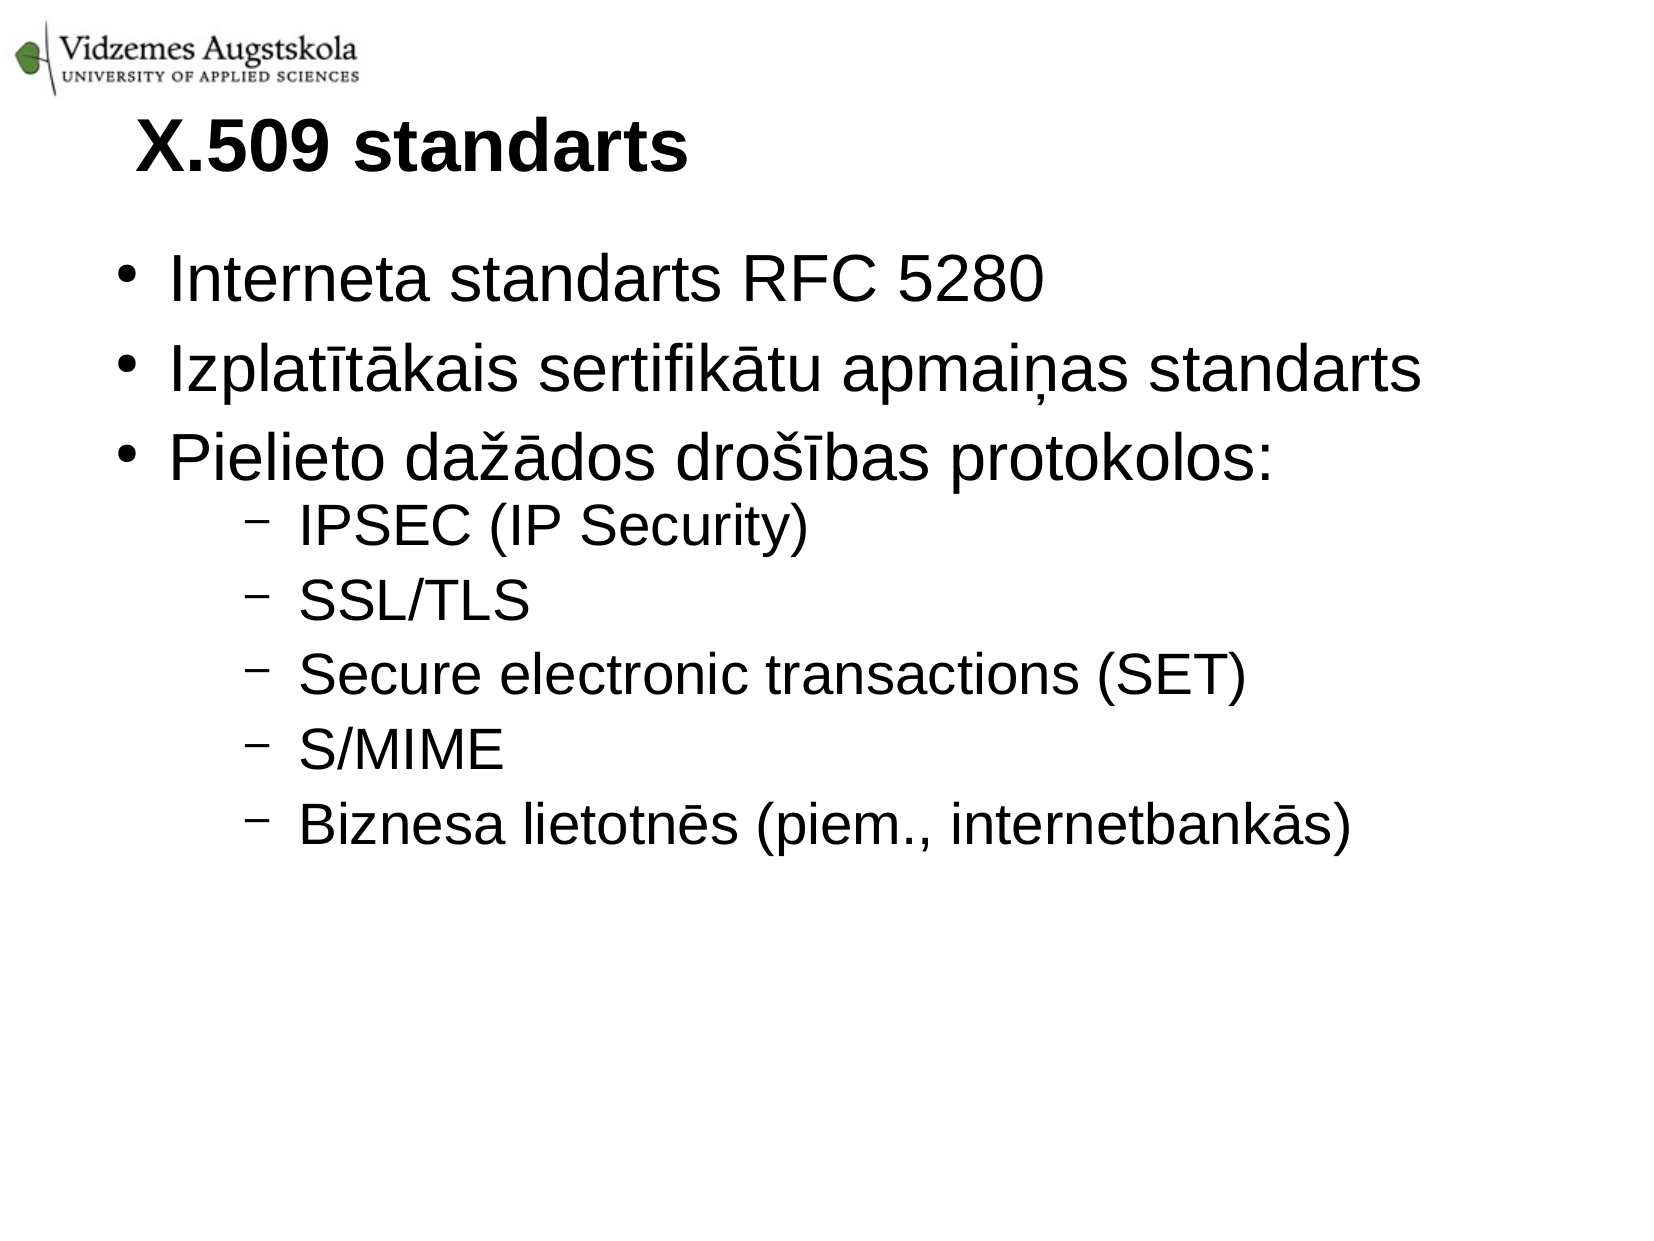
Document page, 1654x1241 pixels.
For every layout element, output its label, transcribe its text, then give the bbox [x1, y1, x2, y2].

title X.509 standarts [94, 96, 1512, 195]
picture [5, 2, 368, 113]
list Interneta standarts RFC 5280 Izplatītākais sertifikātu apmaiņas standarts Pielieto dažādos drošības protokolos: IPSEC (IP Security) SSL/TLS Secure electronic transactions (SET) S/MIME Biznesa lietotnēs (piem., internetbankās) [82, 236, 1569, 1107]
